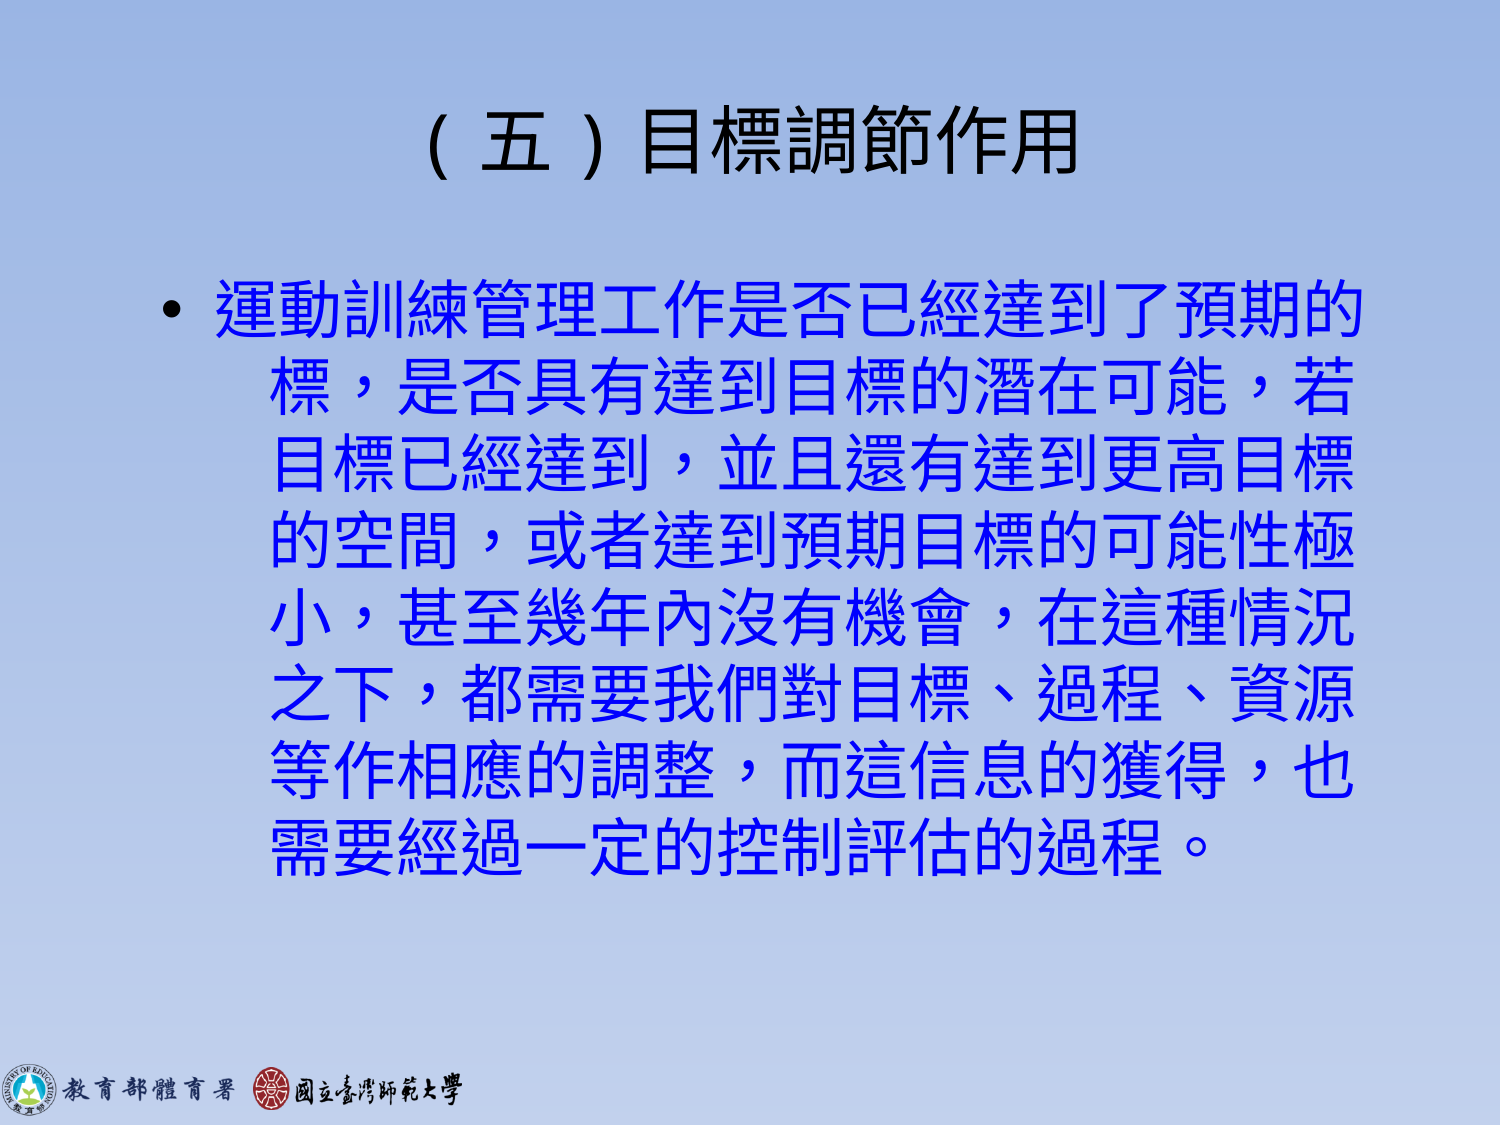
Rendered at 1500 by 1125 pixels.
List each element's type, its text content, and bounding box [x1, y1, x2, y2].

title (五)目標調節作用 [75, 45, 1426, 233]
list 運動訓練管理工作是否已經達到了預期的標，是否具有達到目標的潛在可能，若目標已經達到，並且還有達到更高目標的空間，或者達到預期目標的可能性極小，甚至幾年內沒有機會，在這種情況之下，都需要我們對目標、過程、資源等作相應的調整，而這信息的獲得，也需要經過一定的控制評估的過程。 [145, 262, 1400, 954]
